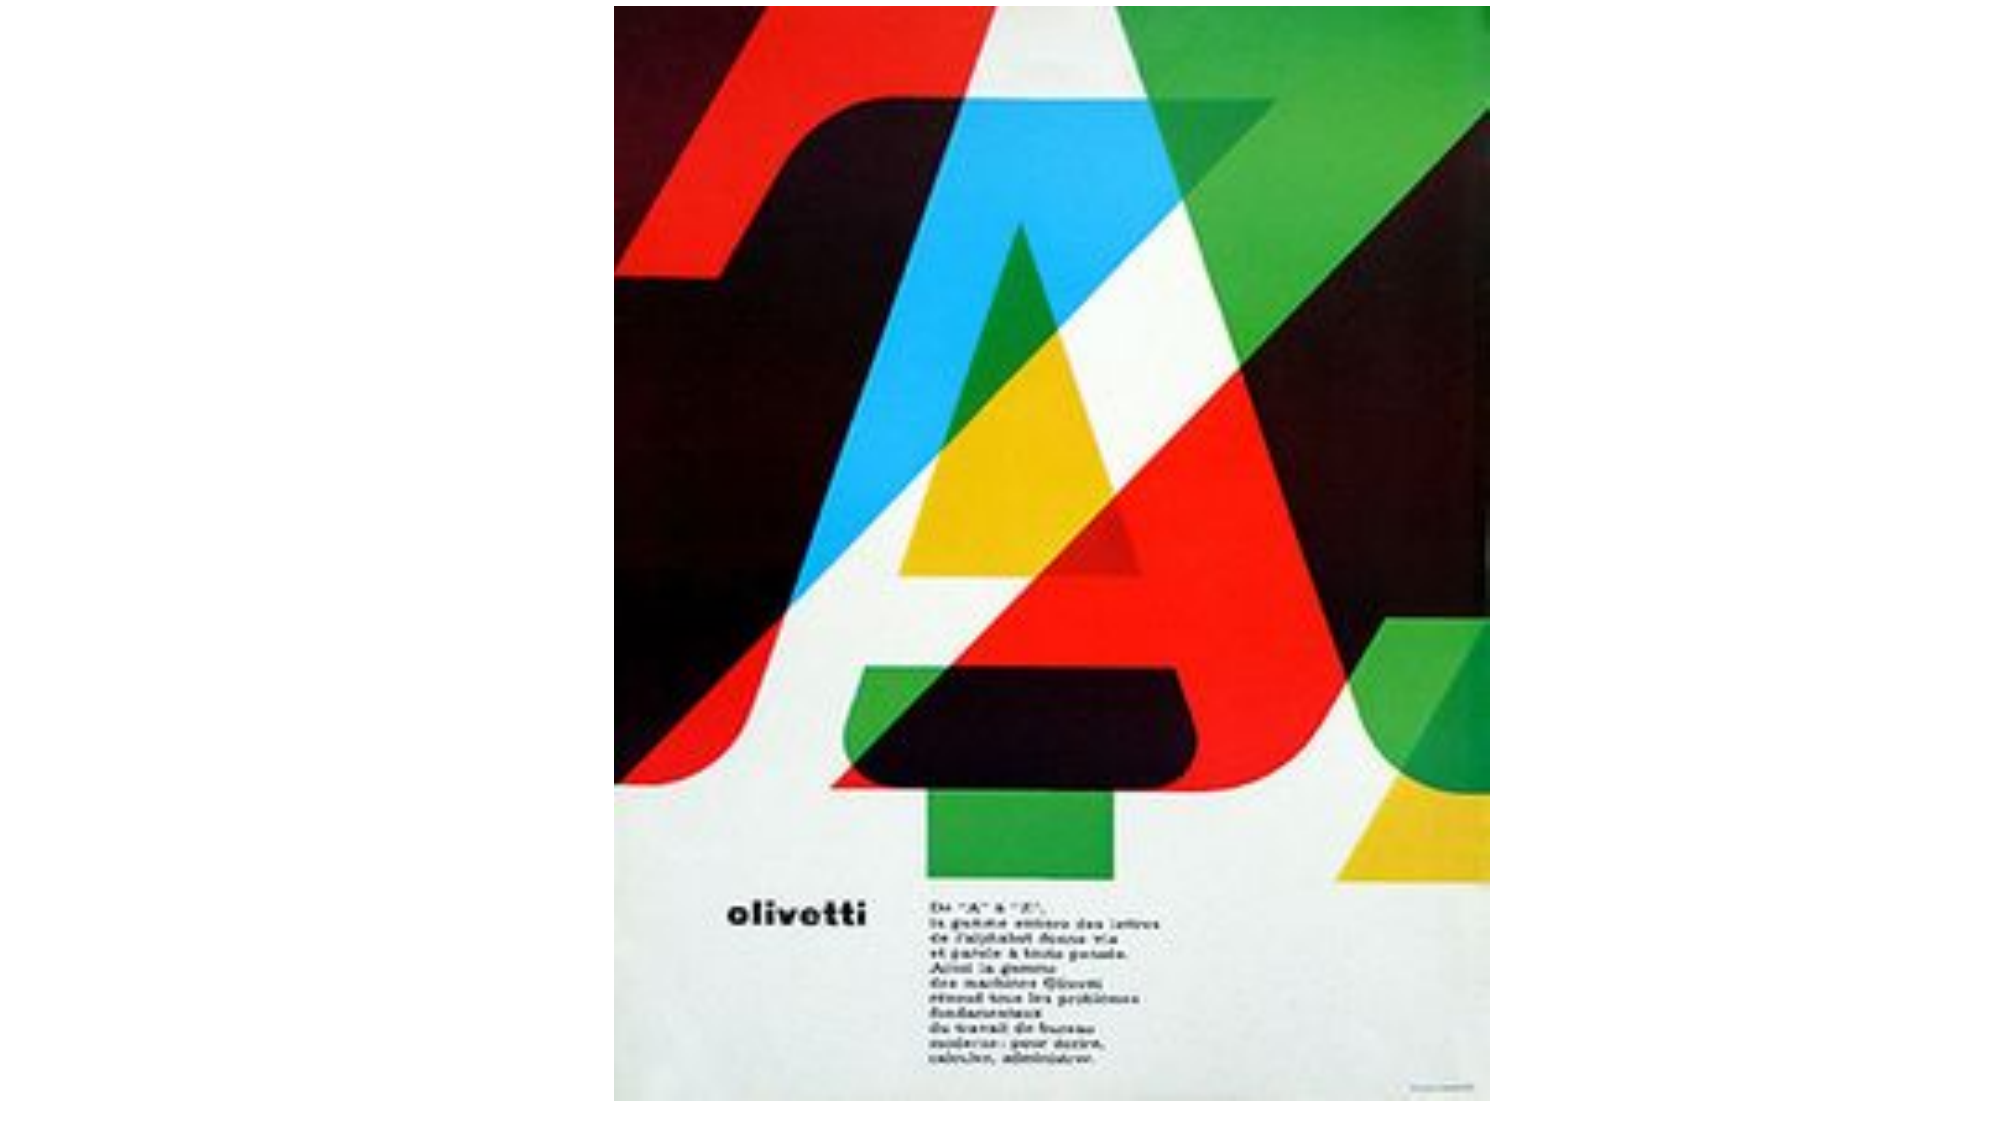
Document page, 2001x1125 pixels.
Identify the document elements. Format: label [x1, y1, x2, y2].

picture [614, 6, 1490, 1101]
